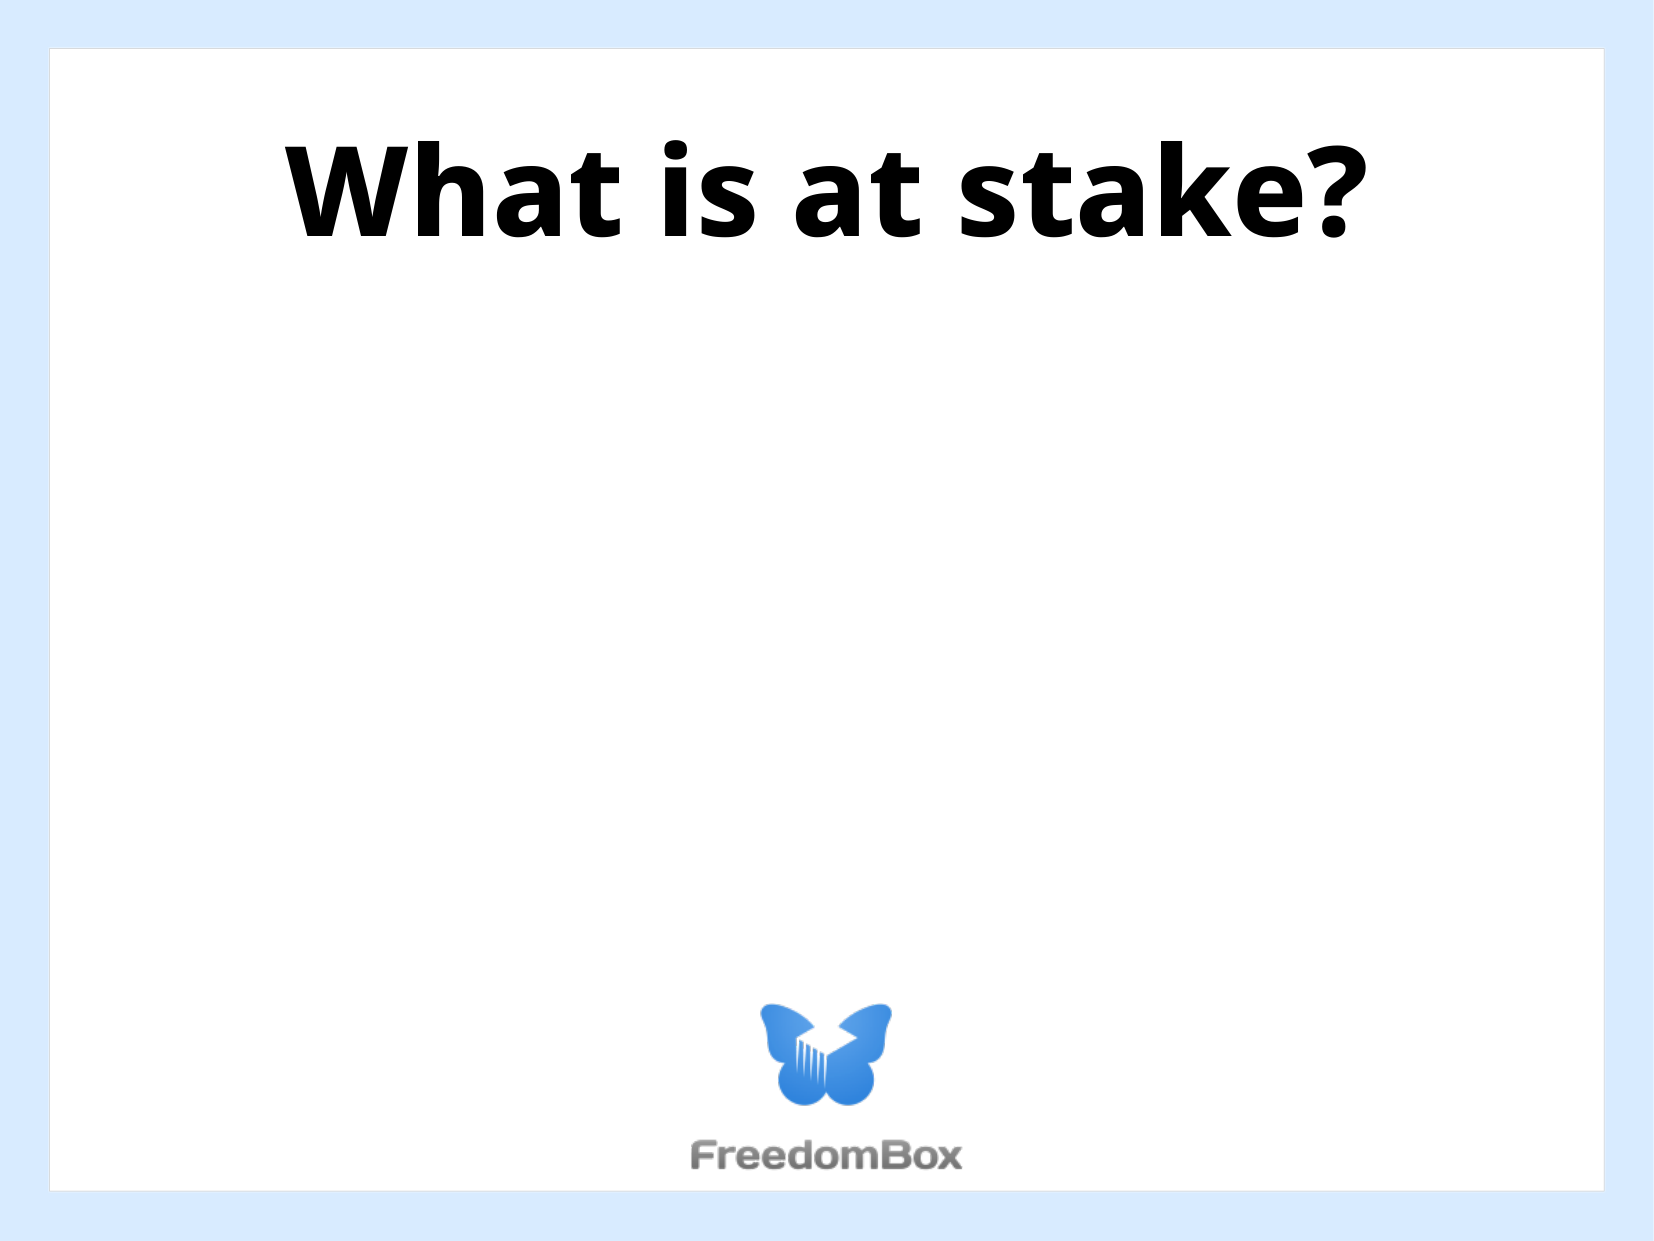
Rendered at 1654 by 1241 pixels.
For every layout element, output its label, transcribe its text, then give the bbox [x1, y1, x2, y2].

subtitle What is at stake? [82, 49, 1571, 1010]
picture [0, 0, 1654, 1241]
